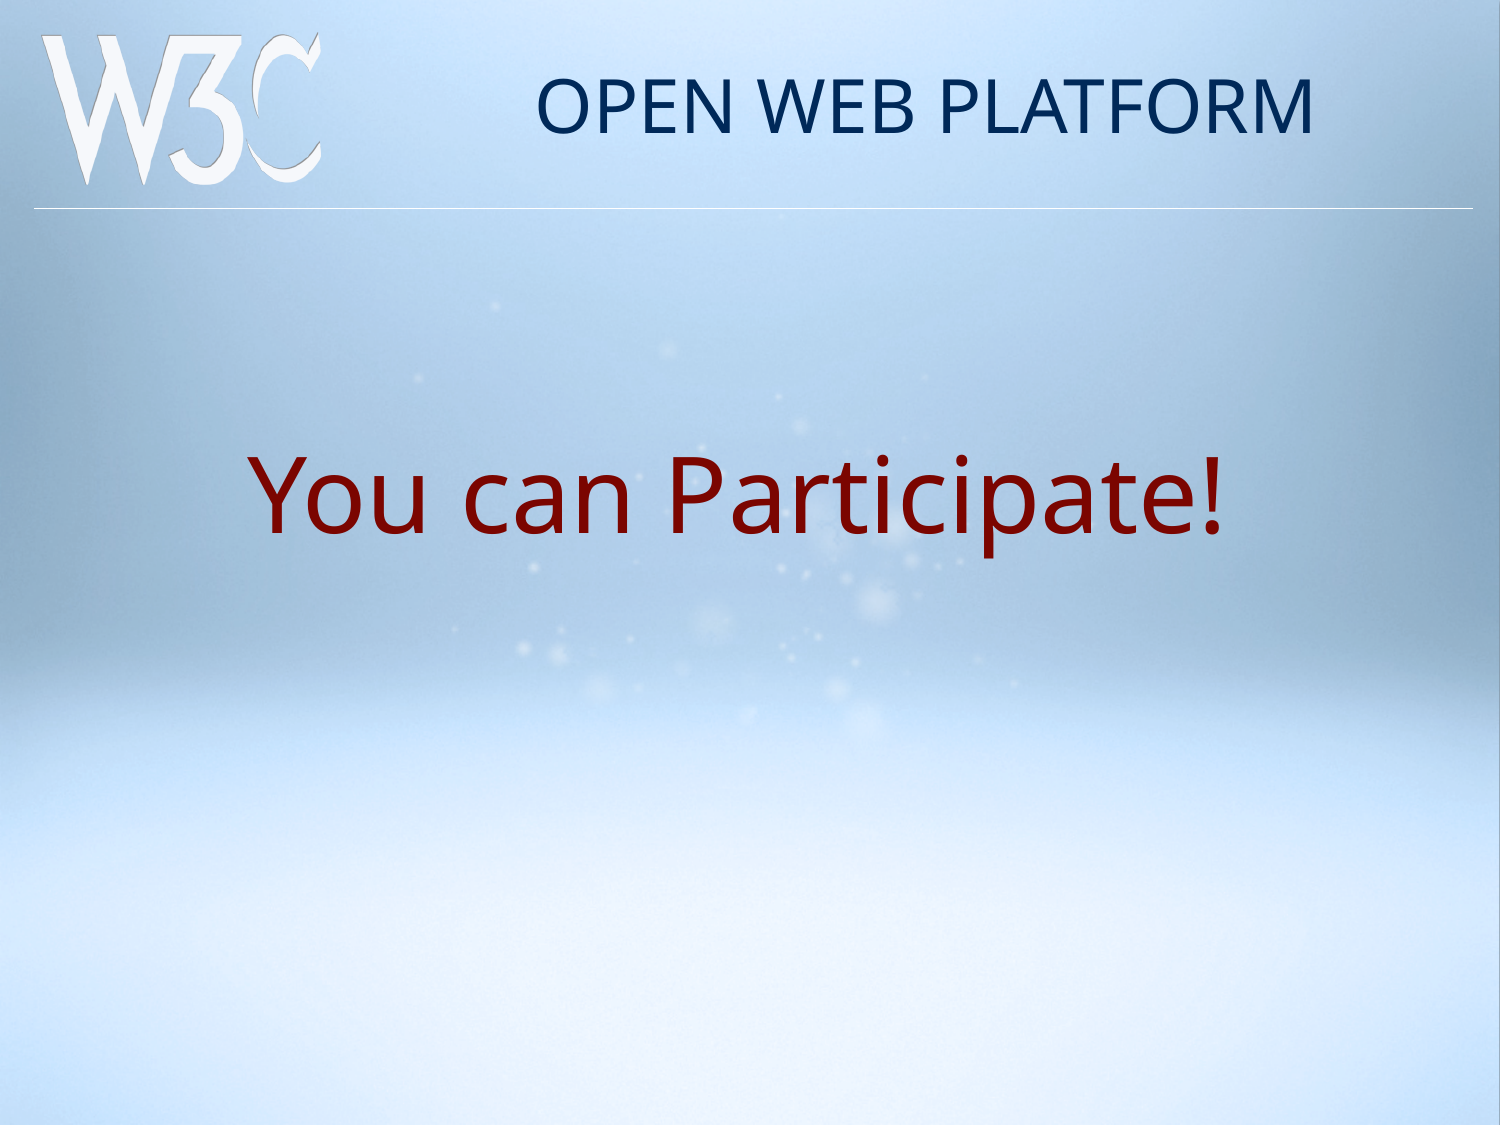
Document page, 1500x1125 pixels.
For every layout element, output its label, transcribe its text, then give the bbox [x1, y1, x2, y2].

title OPEN WEB PLATFORM [352, 0, 1500, 207]
title You can Participate! [42, 292, 1461, 818]
picture [0, 0, 1500, 1125]
